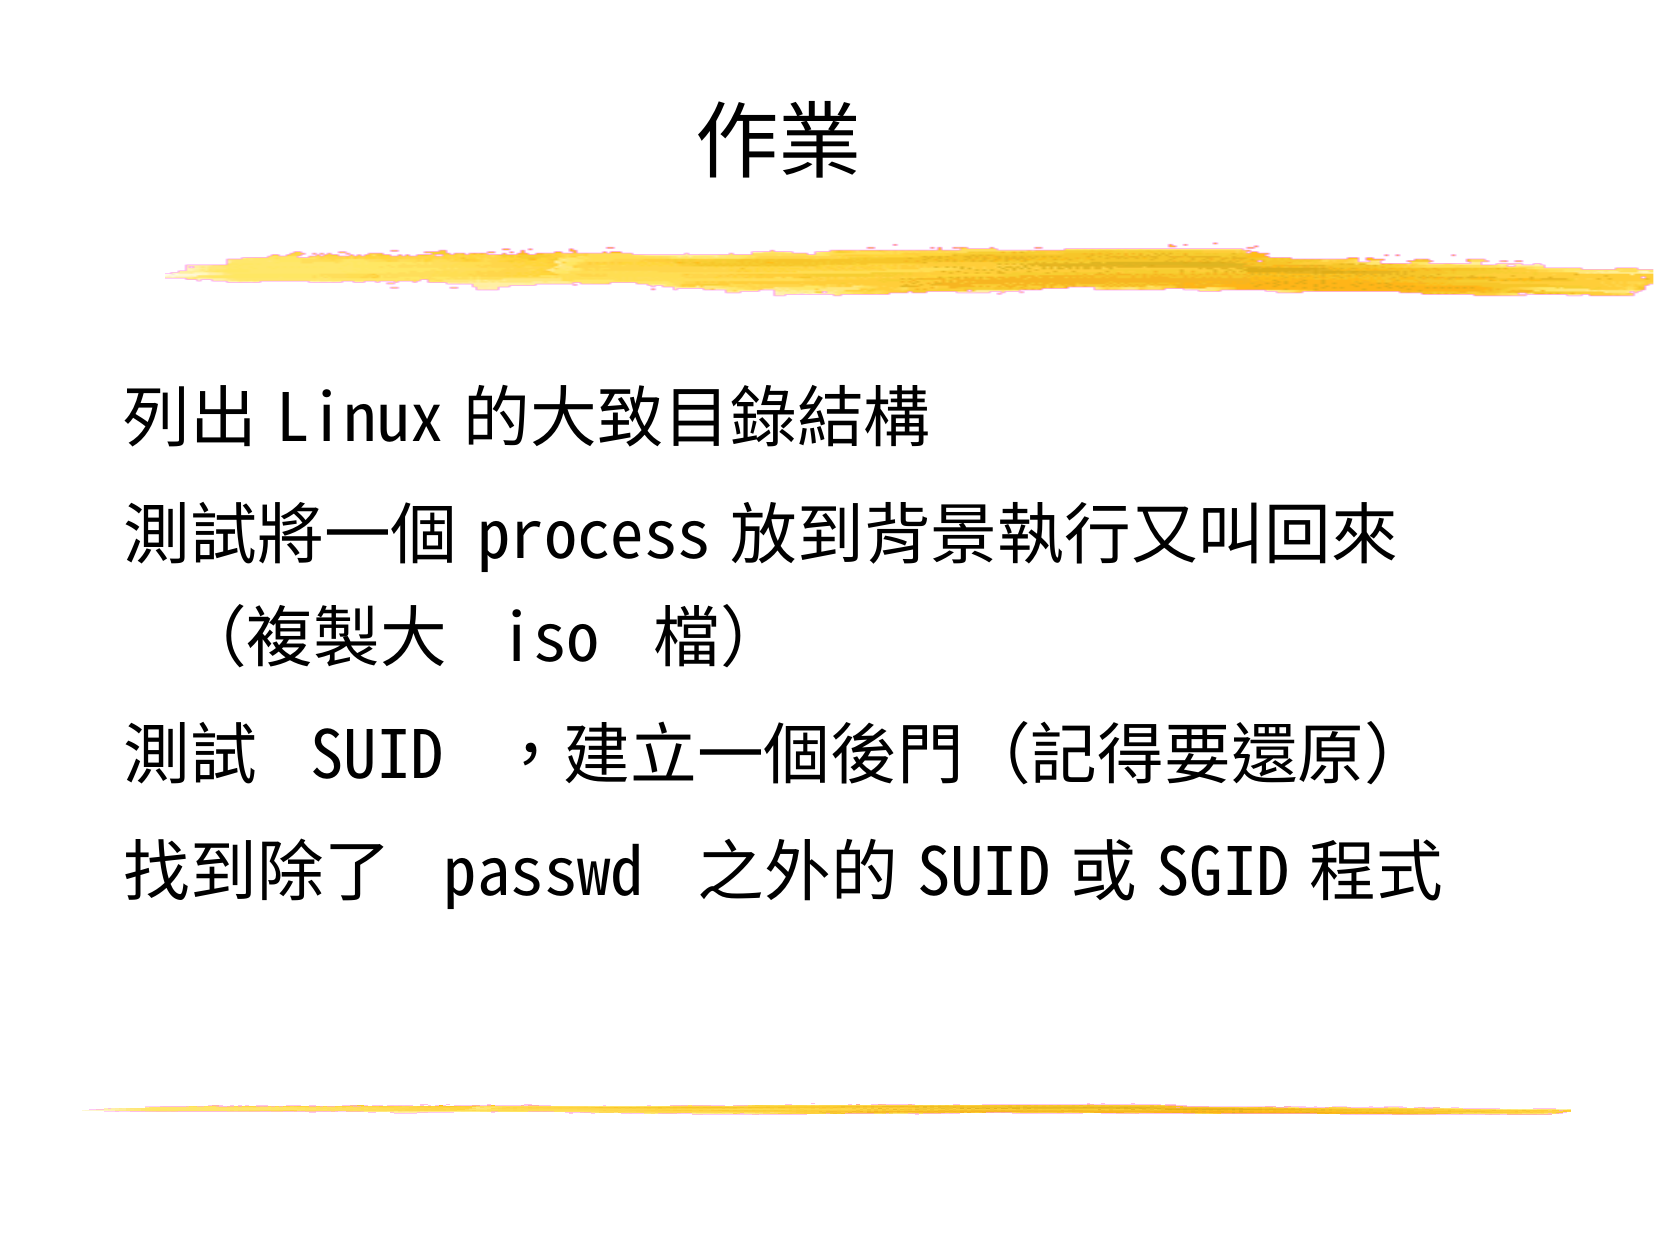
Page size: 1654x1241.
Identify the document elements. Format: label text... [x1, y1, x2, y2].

list 列出Linux的大致目錄結構 測試將一個process放到背景執行又叫回來（複製大 iso 檔） 測試 SUID ，建立一個後門（記得要還原） 找到除了 passwd 之外的SUID或SGID程式 [124, 358, 1530, 1103]
picture [165, 237, 1654, 308]
picture [82, 1102, 1571, 1117]
title 作業 [76, 28, 1482, 236]
